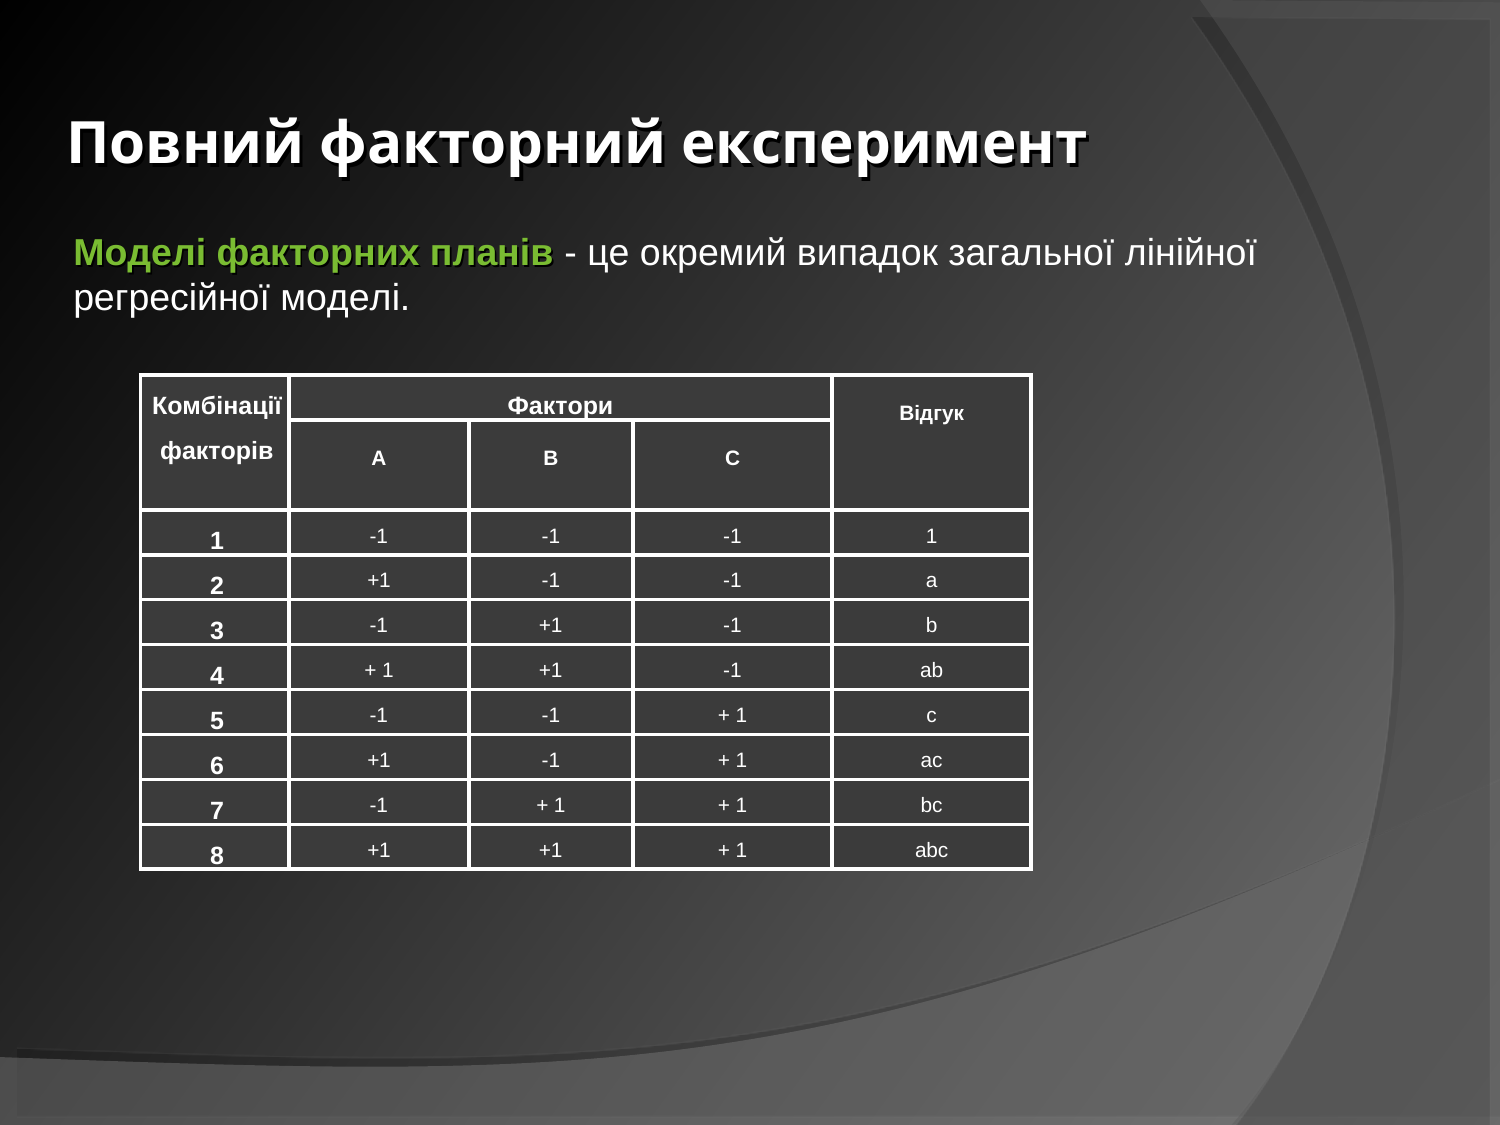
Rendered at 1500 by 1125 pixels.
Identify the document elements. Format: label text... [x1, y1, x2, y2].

table_cell +1 [291, 557, 467, 598]
text_box Моделі факторних планів - це окремий випадок загальної лінійної регресійної моделі. [58, 175, 1278, 327]
table_cell bc [834, 781, 1029, 823]
table_cell +1 [471, 601, 631, 643]
table_cell -1 [471, 557, 631, 598]
table_cell -1 [635, 601, 830, 643]
table_cell В [471, 422, 631, 508]
table_header Фактори [291, 377, 830, 418]
table_cell 5 [142, 691, 287, 733]
table_header Комбінації факторів [142, 377, 287, 508]
table_cell abc [834, 826, 1029, 867]
table_cell 8 [142, 826, 287, 867]
table_cell -1 [291, 512, 467, 553]
table_cell +1 [291, 826, 467, 867]
table_cell -1 [291, 601, 467, 643]
table_cell -1 [291, 781, 467, 823]
table_cell -1 [471, 691, 631, 733]
table_cell 6 [142, 736, 287, 778]
table_cell + 1 [635, 781, 830, 823]
table_cell А [291, 422, 467, 508]
table_cell + 1 [635, 826, 830, 867]
table_cell ab [834, 646, 1029, 688]
table_cell С [635, 422, 830, 508]
table_cell 1 [142, 512, 287, 553]
table_cell 2 [142, 557, 287, 598]
table_cell -1 [471, 736, 631, 778]
table_cell -1 [635, 512, 830, 553]
table_cell 7 [142, 781, 287, 823]
table_cell -1 [471, 512, 631, 553]
table_cell a [834, 557, 1029, 598]
table_cell b [834, 601, 1029, 643]
table_cell +1 [291, 736, 467, 778]
table_cell -1 [291, 691, 467, 733]
table_cell -1 [635, 646, 830, 688]
table_cell с [834, 691, 1029, 733]
table_cell +1 [471, 646, 631, 688]
table_cell -1 [635, 557, 830, 598]
table_cell 3 [142, 601, 287, 643]
table_header Відгук [834, 377, 1029, 508]
table_cell +1 [471, 826, 631, 867]
table_cell + 1 [471, 781, 631, 823]
table_cell ас [834, 736, 1029, 778]
table_cell + 1 [635, 691, 830, 733]
title Повний факторний експеримент [58, 93, 1219, 175]
table_cell + 1 [291, 646, 467, 688]
table_cell + 1 [635, 736, 830, 778]
table_cell 4 [142, 646, 287, 688]
table_cell 1 [834, 512, 1029, 553]
